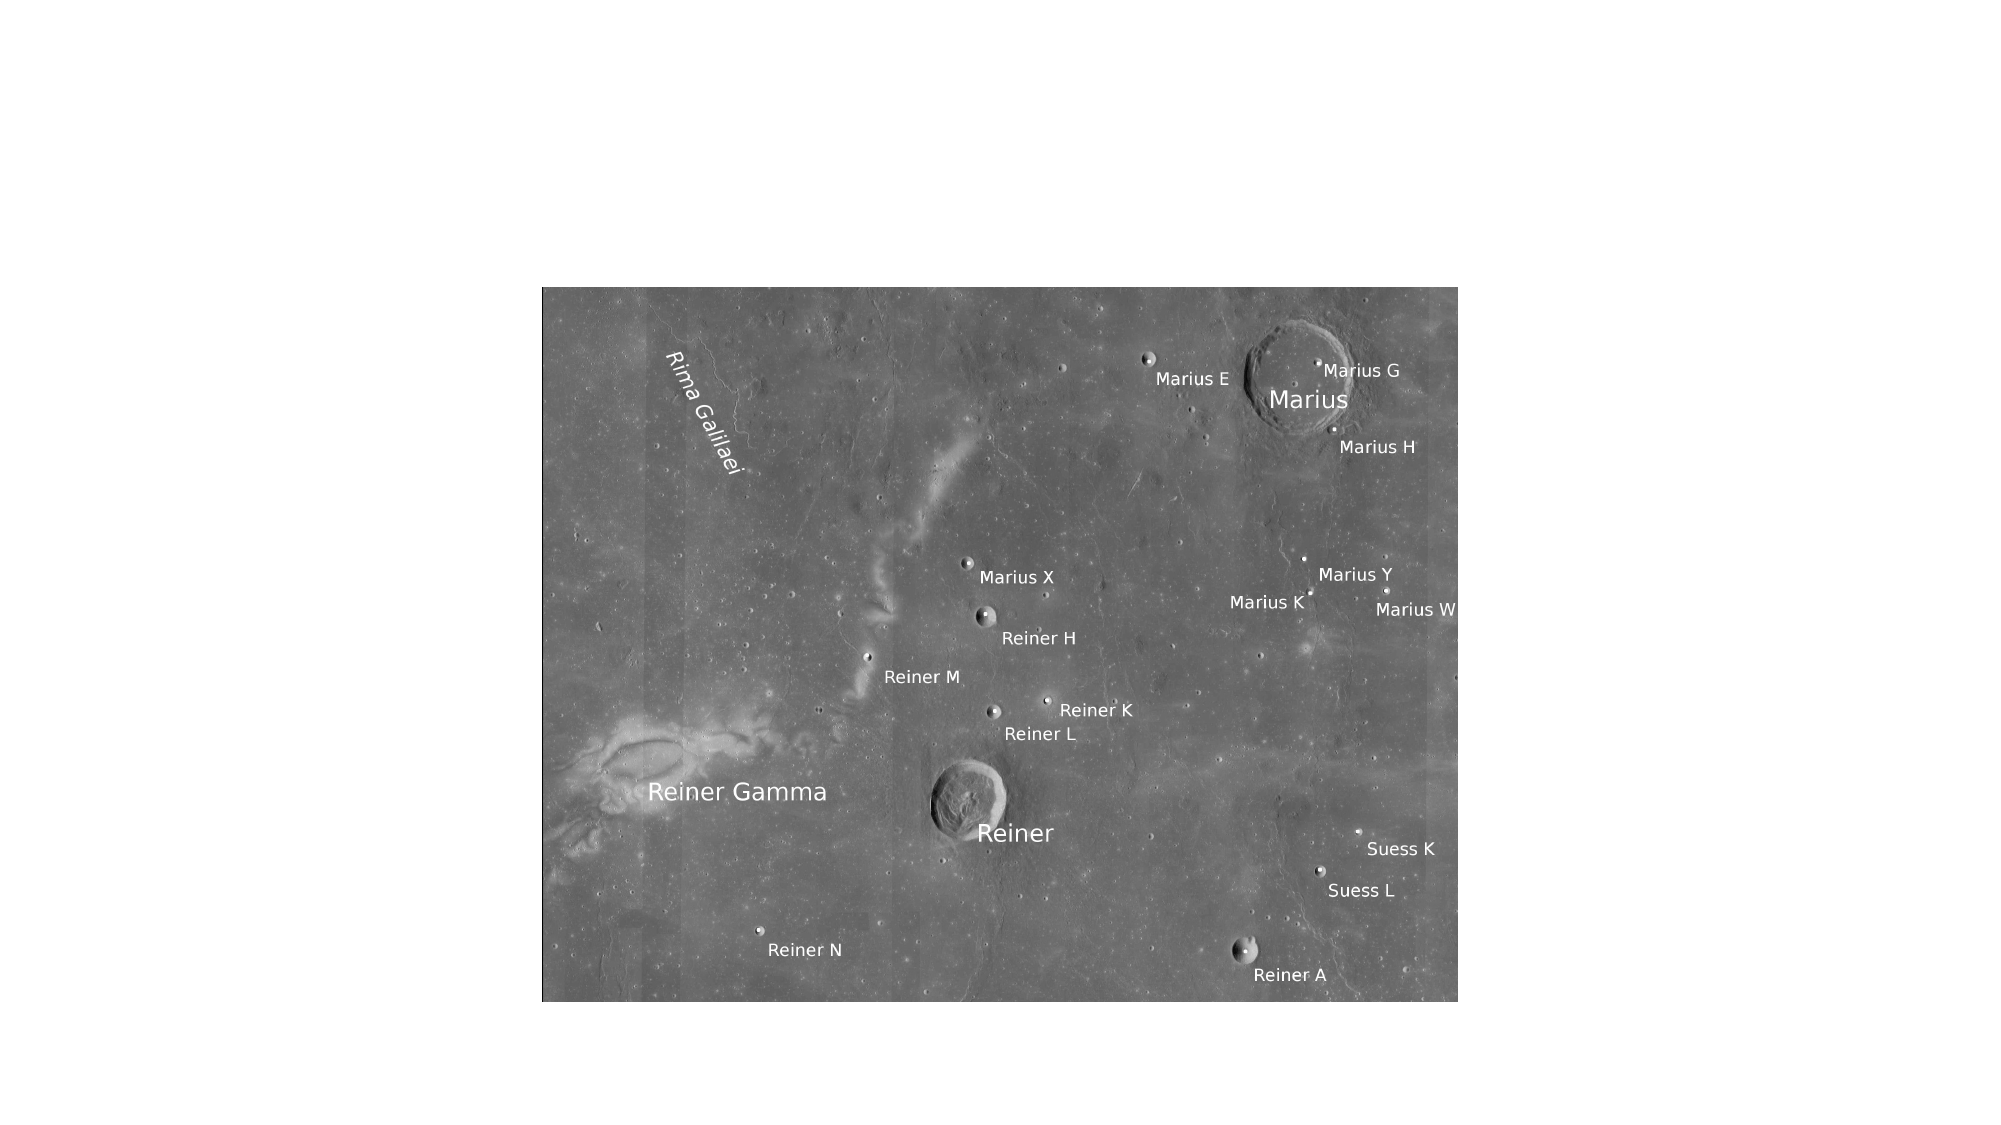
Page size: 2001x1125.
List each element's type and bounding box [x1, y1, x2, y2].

picture [542, 287, 1458, 1002]
